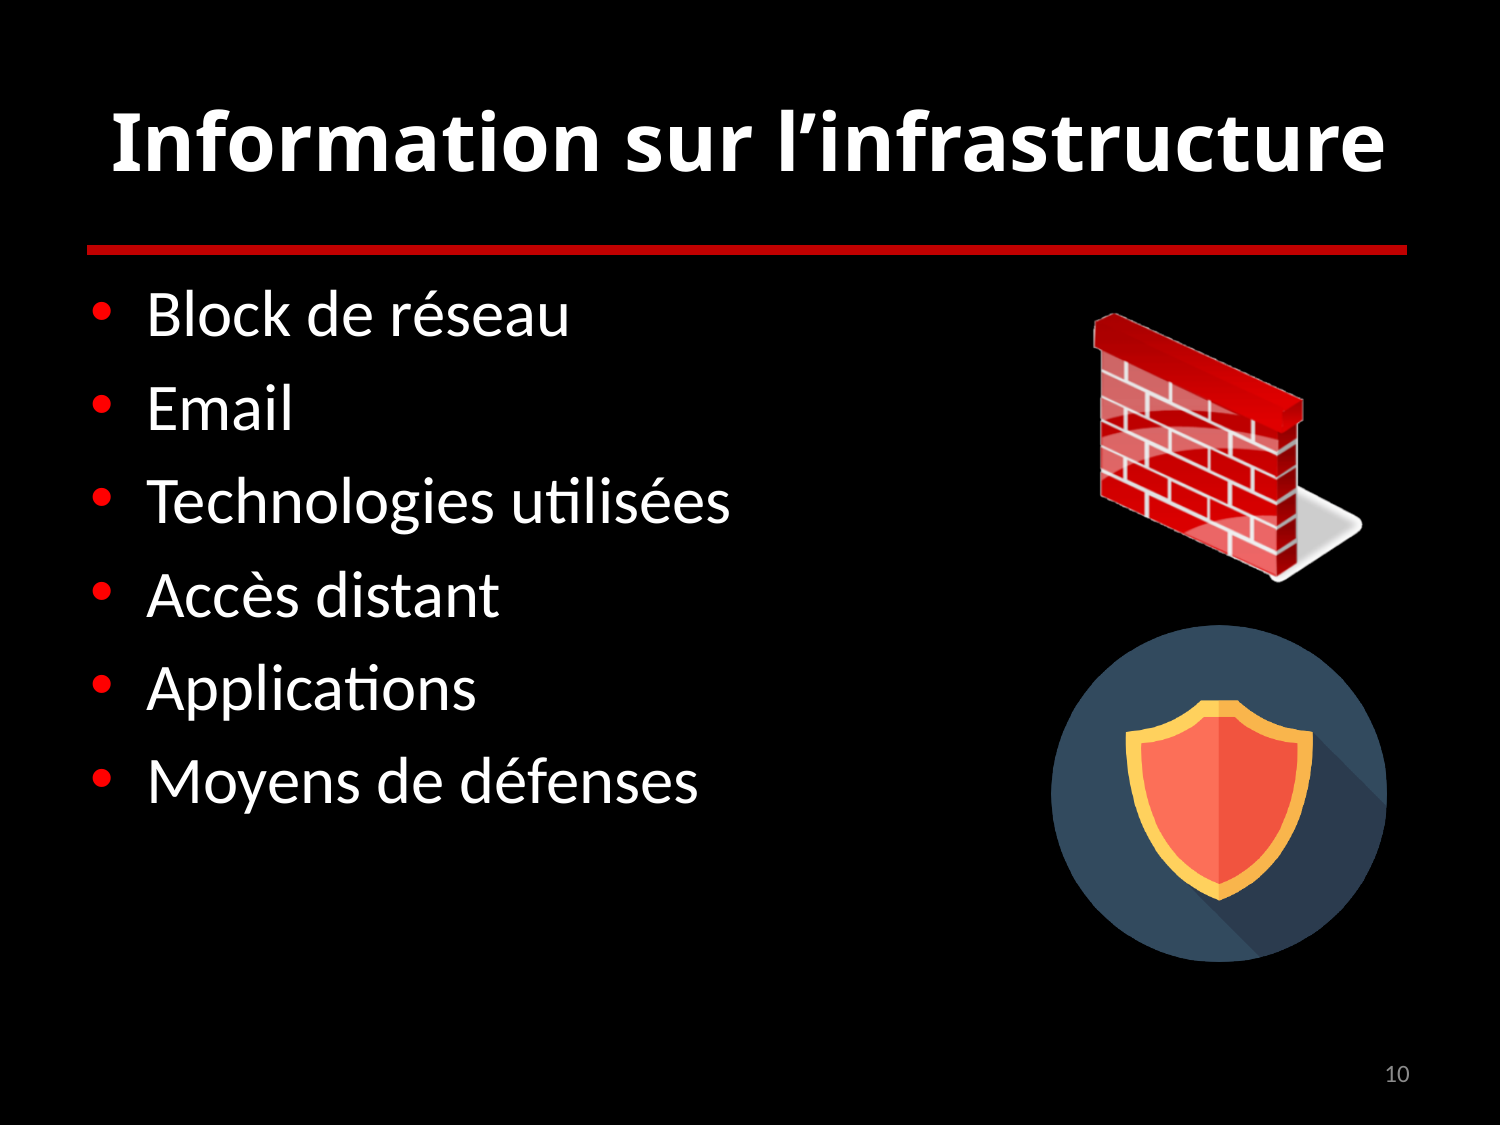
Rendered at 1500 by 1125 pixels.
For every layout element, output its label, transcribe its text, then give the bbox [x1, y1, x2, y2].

list Block de réseau Email Technologies utilisées Accès distant Applications Moyens de défenses [75, 262, 1425, 1005]
picture [1051, 625, 1387, 962]
picture [1088, 306, 1371, 589]
title Information sur l’infrastructure [75, 45, 1425, 233]
slide_number <numéro> [1074, 1042, 1425, 1103]
